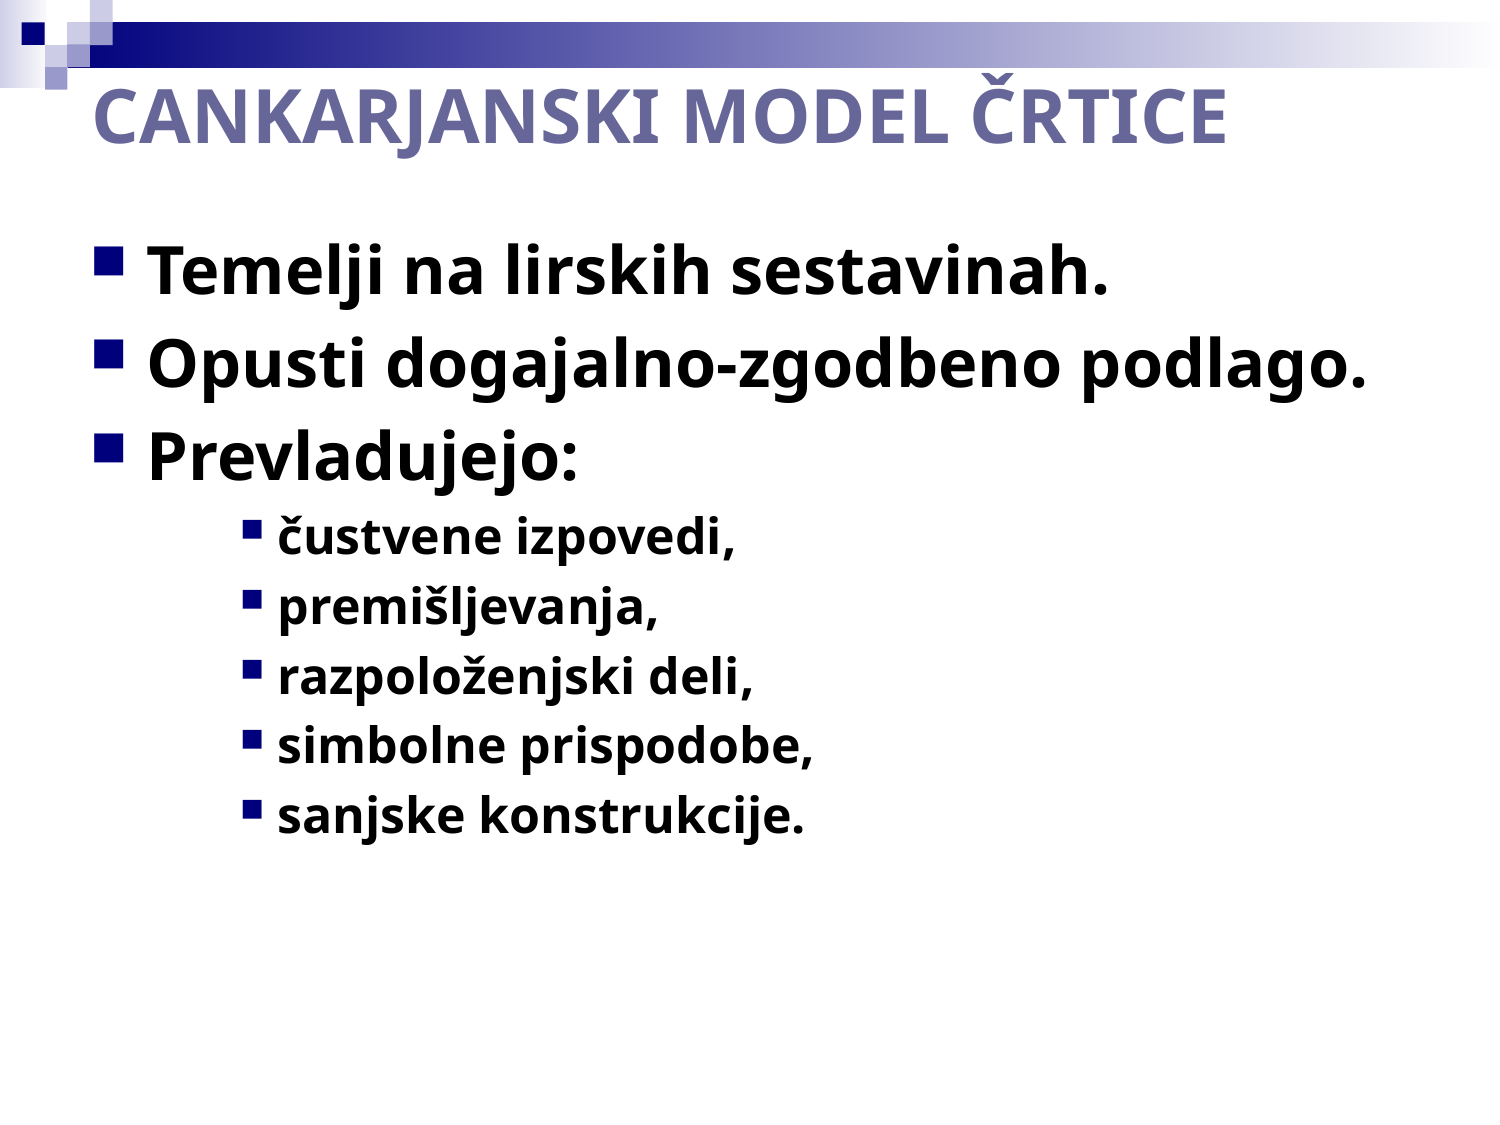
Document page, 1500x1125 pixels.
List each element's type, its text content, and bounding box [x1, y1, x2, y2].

title CANKARJANSKI MODEL ČRTICE [76, 66, 1427, 161]
list Temelji na lirskih sestavinah. Opusti dogajalno-zgodbeno podlago. Prevladujejo: čustvene izpovedi, premišljevanja, razpoloženjski deli, simbolne prispodobe, sanjske konstrukcije. [75, 220, 1425, 1047]
